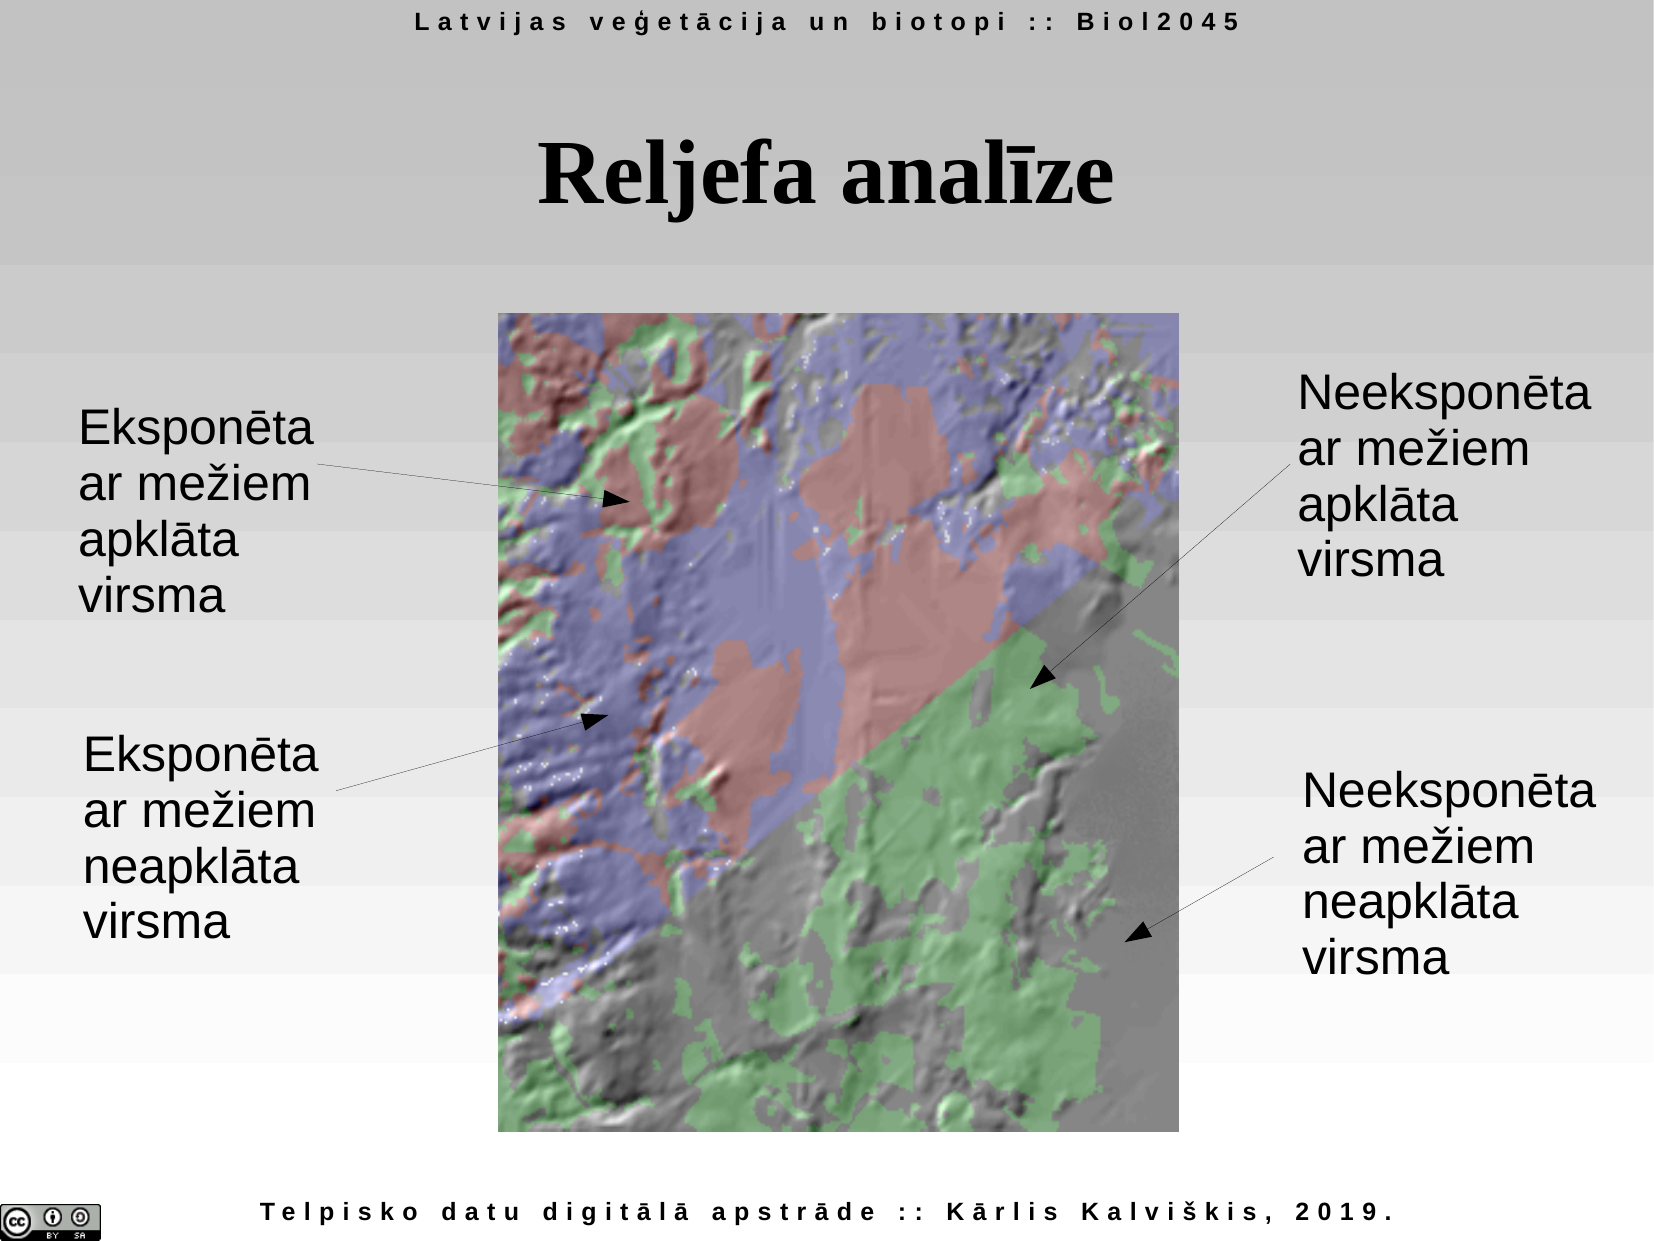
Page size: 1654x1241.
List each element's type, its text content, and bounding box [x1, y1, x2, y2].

title Reljefa analīze [29, 49, 1625, 296]
text_box Eksponēta ar mežiem apklāta virsma [78, 398, 315, 624]
text_box Eksponēta ar mežiem neapklāta virsma [82, 725, 320, 951]
picture [0, 0, 1654, 1241]
text_box Neeksponēta ar mežiem neapklāta virsma [1302, 760, 1597, 987]
text_box Neeksponēta ar mežiem apklāta virsma [1297, 363, 1592, 589]
